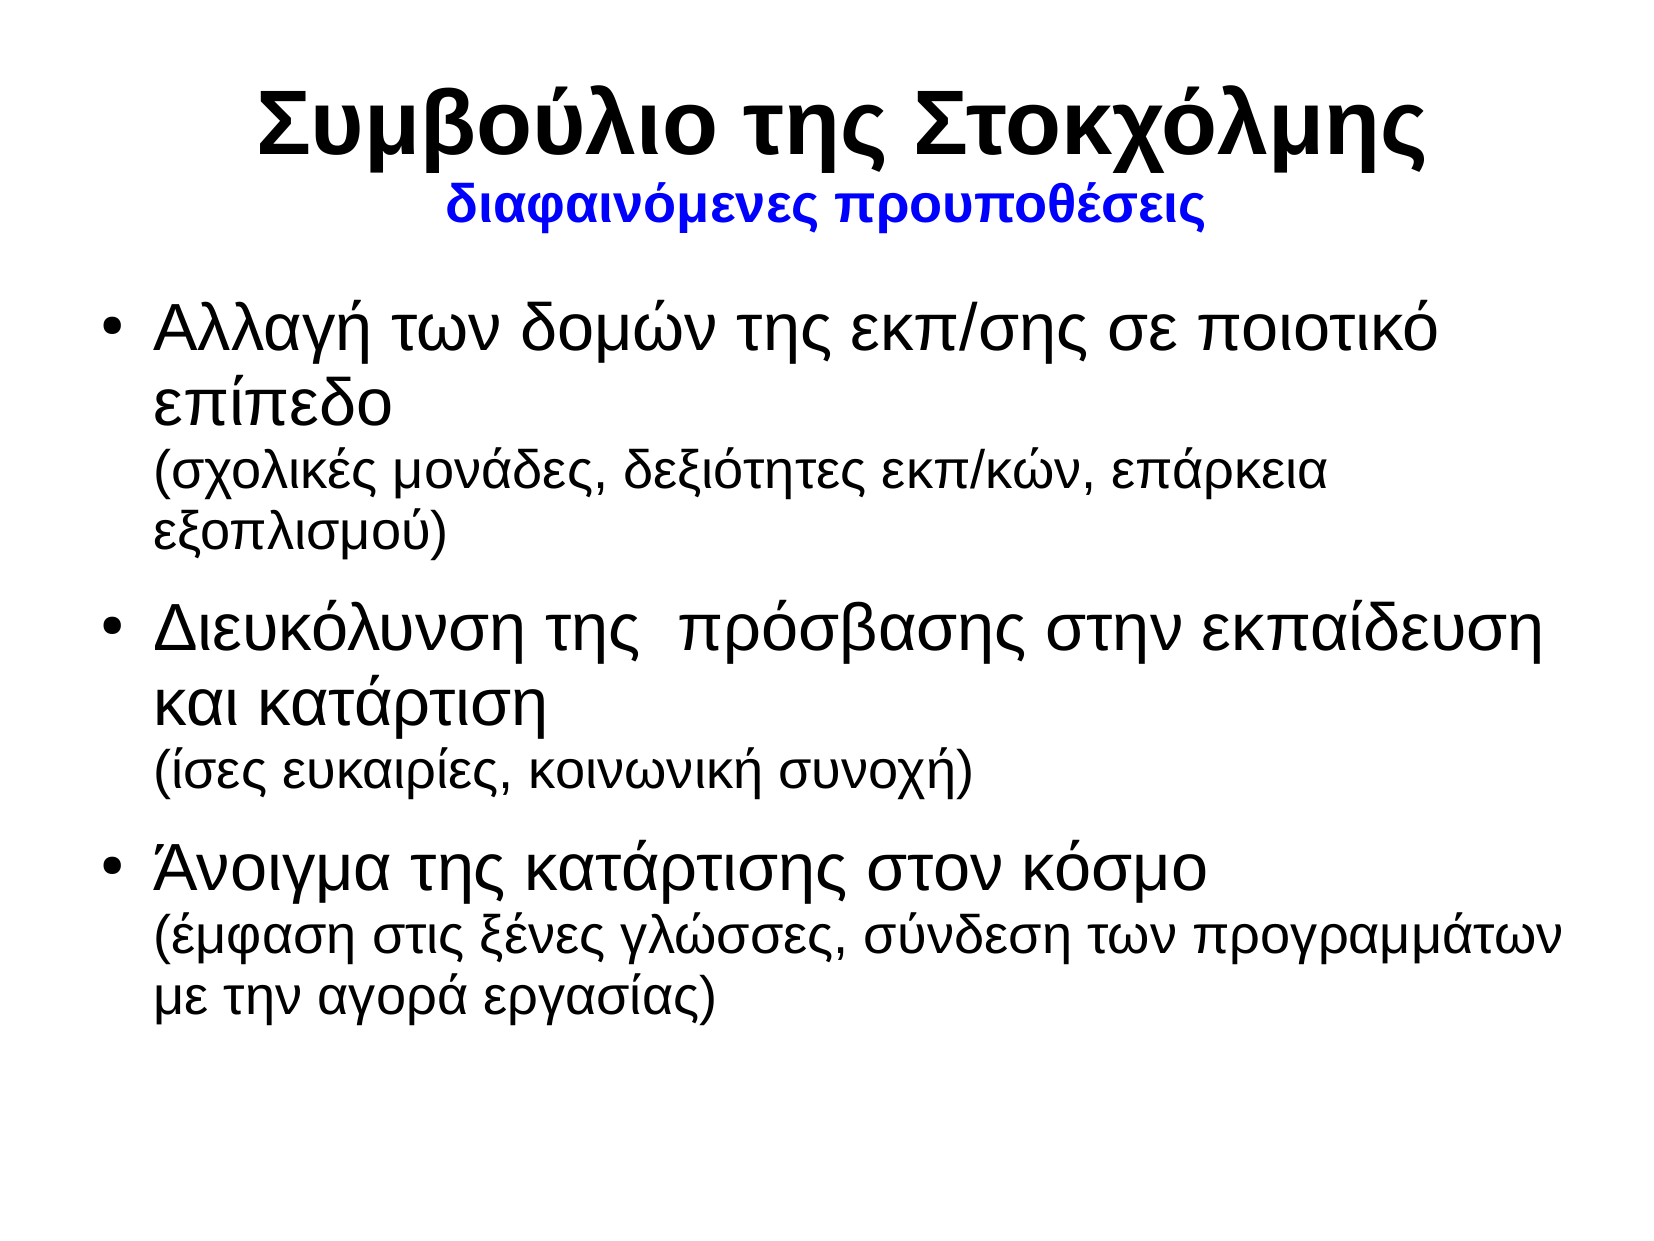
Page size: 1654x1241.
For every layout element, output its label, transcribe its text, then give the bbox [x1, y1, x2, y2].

title Συμβούλιο της Στοκχόλμης διαφαινόμενες προυποθέσεις [82, 49, 1571, 257]
list Αλλαγή των δομών της εκπ/σης σε ποιοτικό επίπεδο (σχολικές μονάδες, δεξιότητες εκπ/κών, επάρκεια εξοπλισμού) Διευκόλυνση της πρόσβασης στην εκπαίδευση και κατάρτιση (ίσες ευκαιρίες, κοινωνική συνοχή) Άνοιγμα της κατάρτισης στον κόσμο (έμφαση στις ξένες γλώσσες, σύνδεση των προγραμμάτων με την αγορά εργασίας) [82, 290, 1571, 1109]
